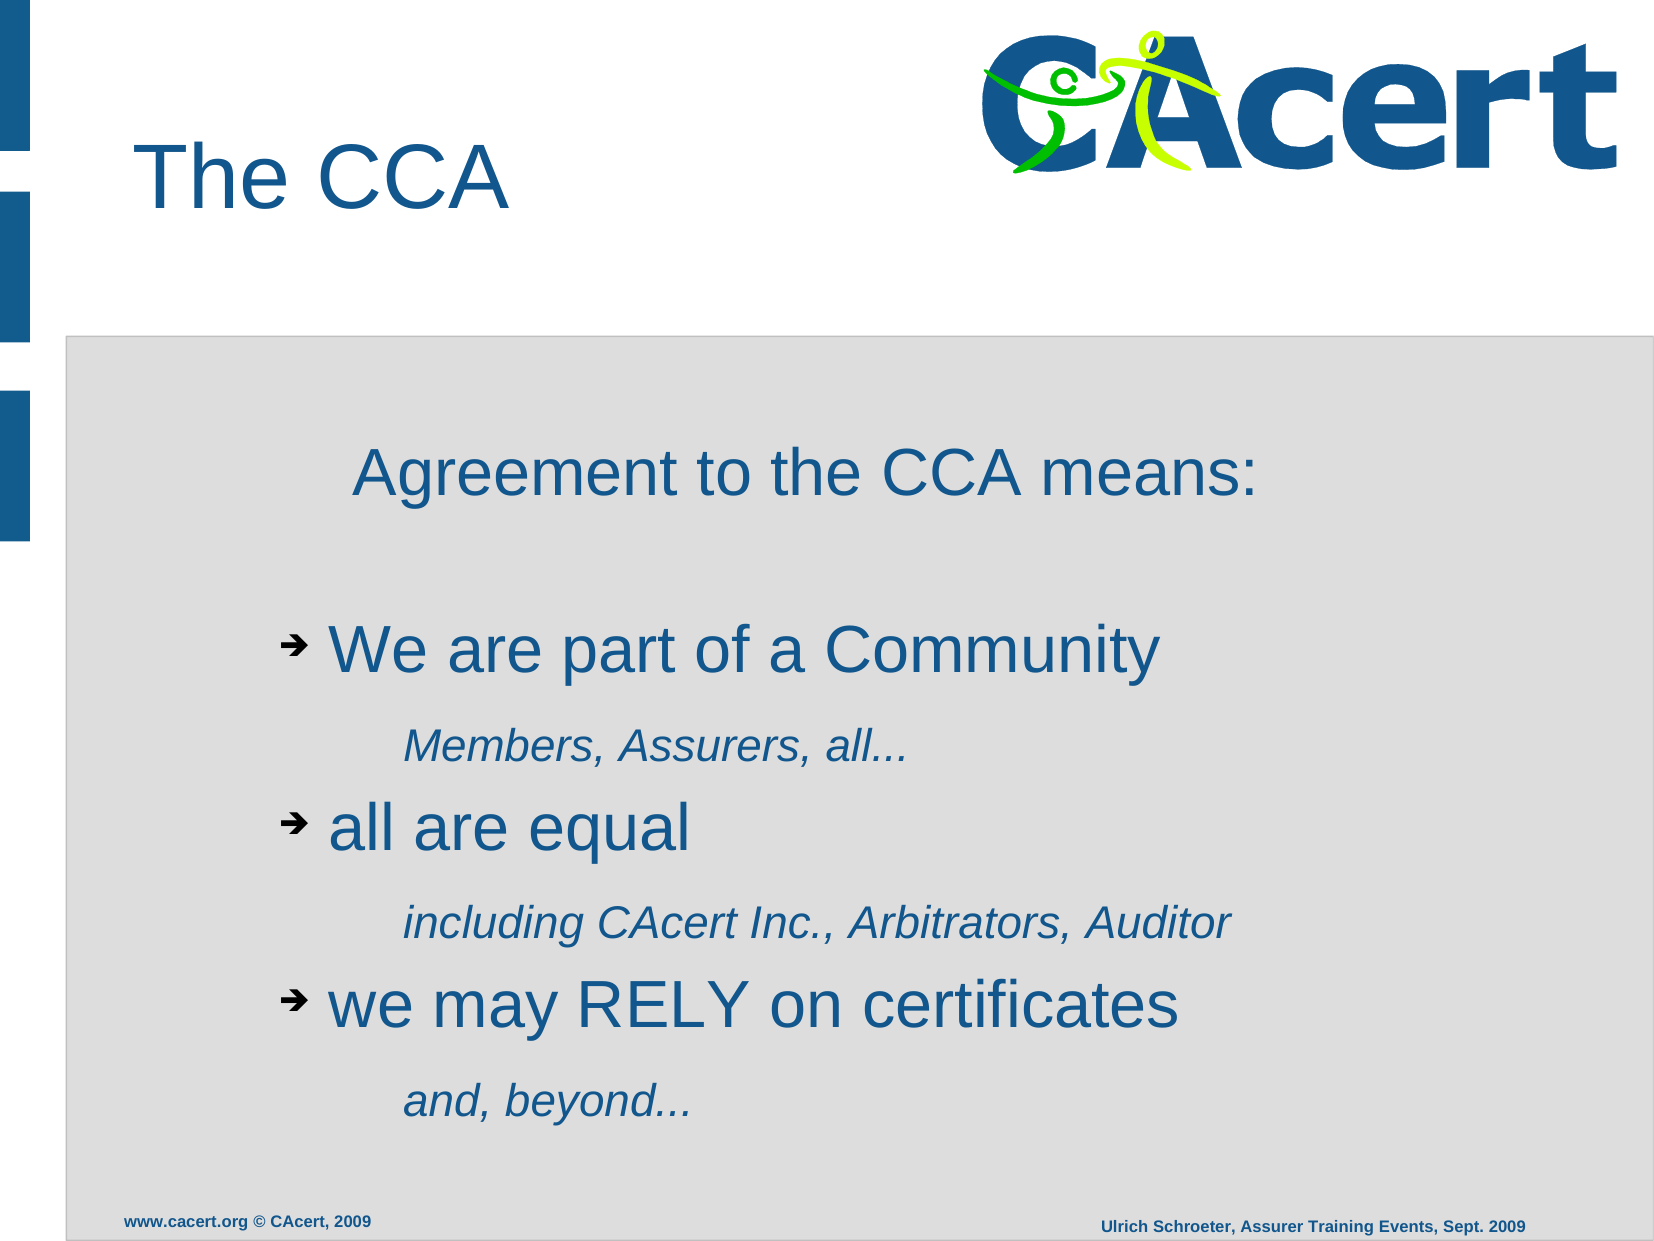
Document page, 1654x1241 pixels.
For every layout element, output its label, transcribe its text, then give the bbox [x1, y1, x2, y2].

text_box Agreement to the CCA means: We are part of a Community Members, Assurers, all... all are equal including CAcert Inc., Arbitrators, Auditor we may RELY on certificates and, beyond... [263, 413, 1654, 1139]
text_box The CCA [118, 118, 526, 239]
